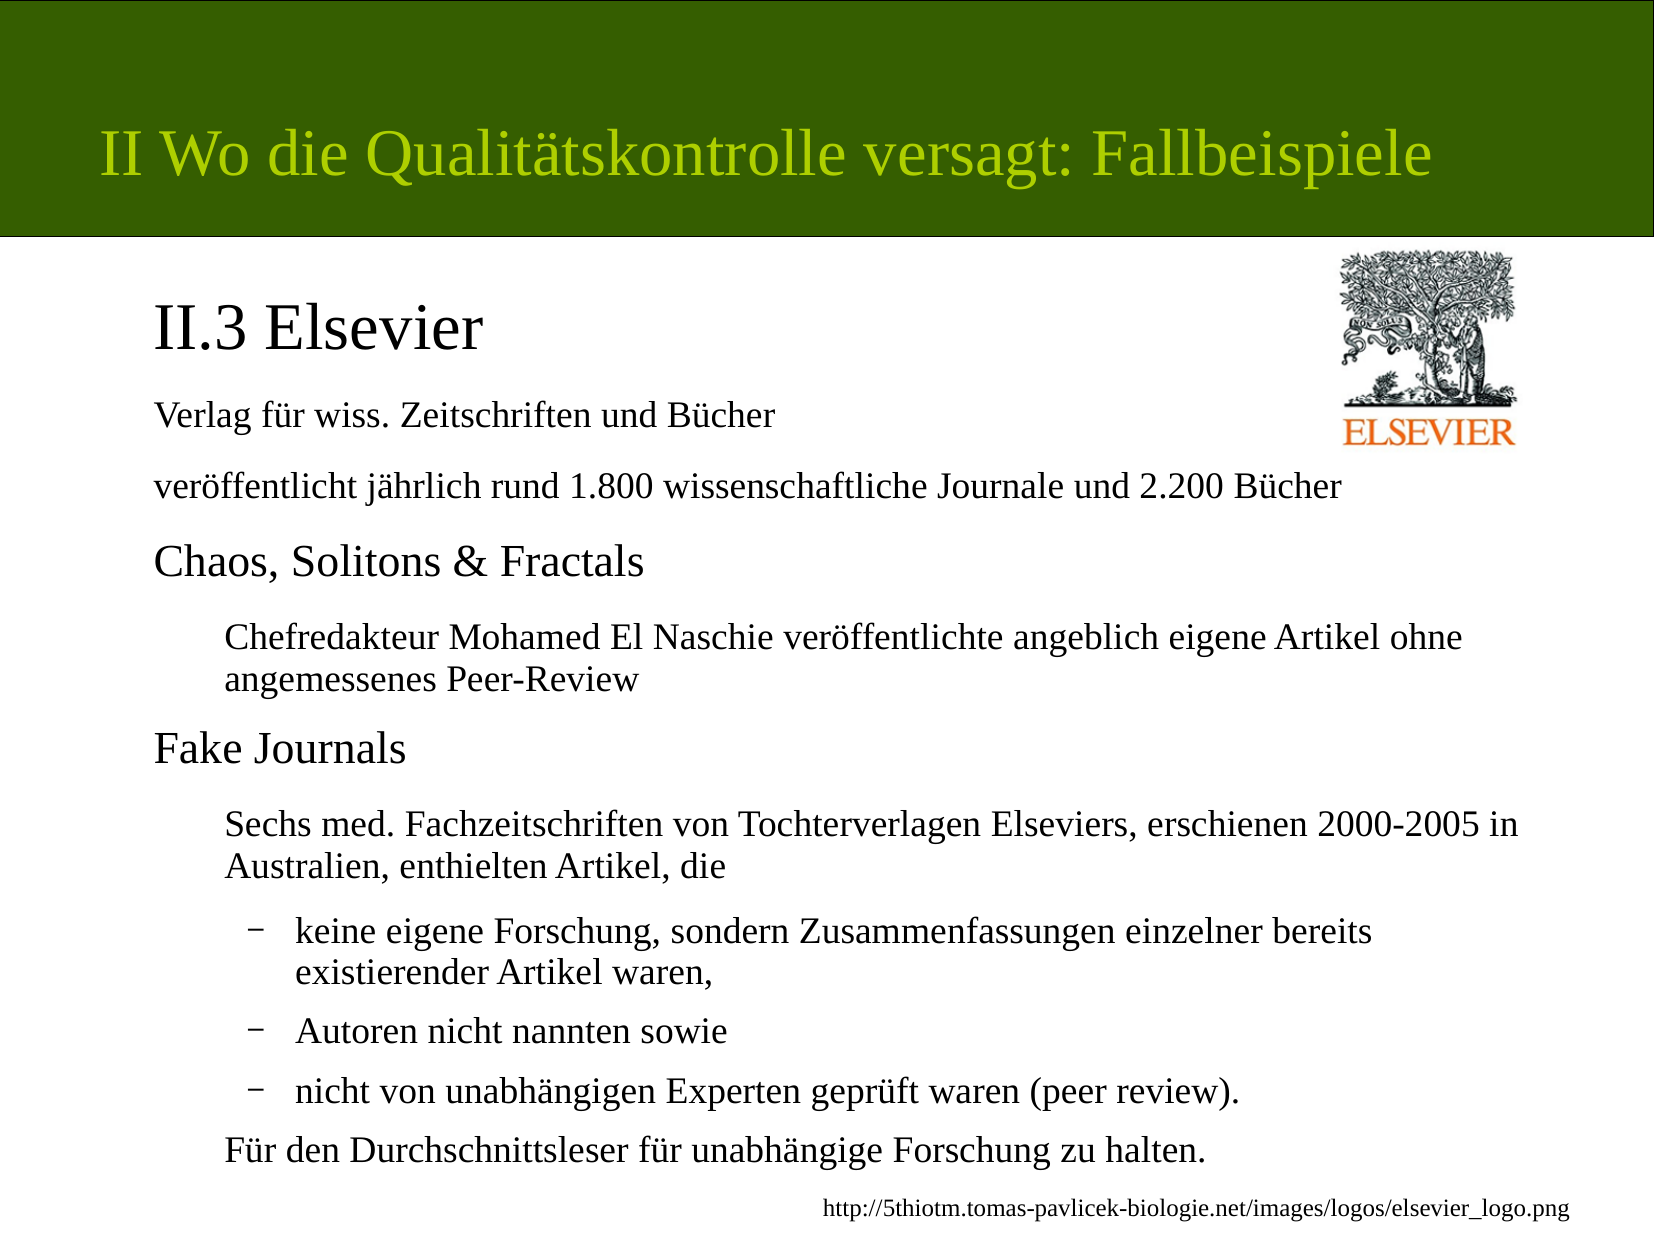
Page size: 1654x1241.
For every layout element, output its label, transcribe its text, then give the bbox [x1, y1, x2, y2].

list II.3 Elsevier Verlag für wiss. Zeitschriften und Bücher veröffentlicht jährlich rund 1.800 wissenschaftliche Journale und 2.200 Bücher Chaos, Solitons & Fractals Chefredakteur Mohamed El Naschie veröffentlichte angeblich eigene Artikel ohne angemessenes Peer-Review Fake Journals Sechs med. Fachzeitschriften von Tochterverlagen Elseviers, erschienen 2000-2005 in Australien, enthielten Artikel, die keine eigene Forschung, sondern Zusammenfassungen einzelner bereits existierender Artikel waren, Autoren nicht nannten sowie nicht von unabhängigen Experten geprüft waren (peer review). Für den Durchschnittsleser für unabhängige Forschung zu halten. http://5thiotm.tomas-pavlicek-biologie.net/images/logos/elsevier_logo.png [82, 290, 1571, 1241]
title II Wo die Qualitätskontrolle versagt: Fallbeispiele [82, 56, 1571, 250]
text_box [0, 0, 1654, 237]
picture [1240, 236, 1605, 466]
